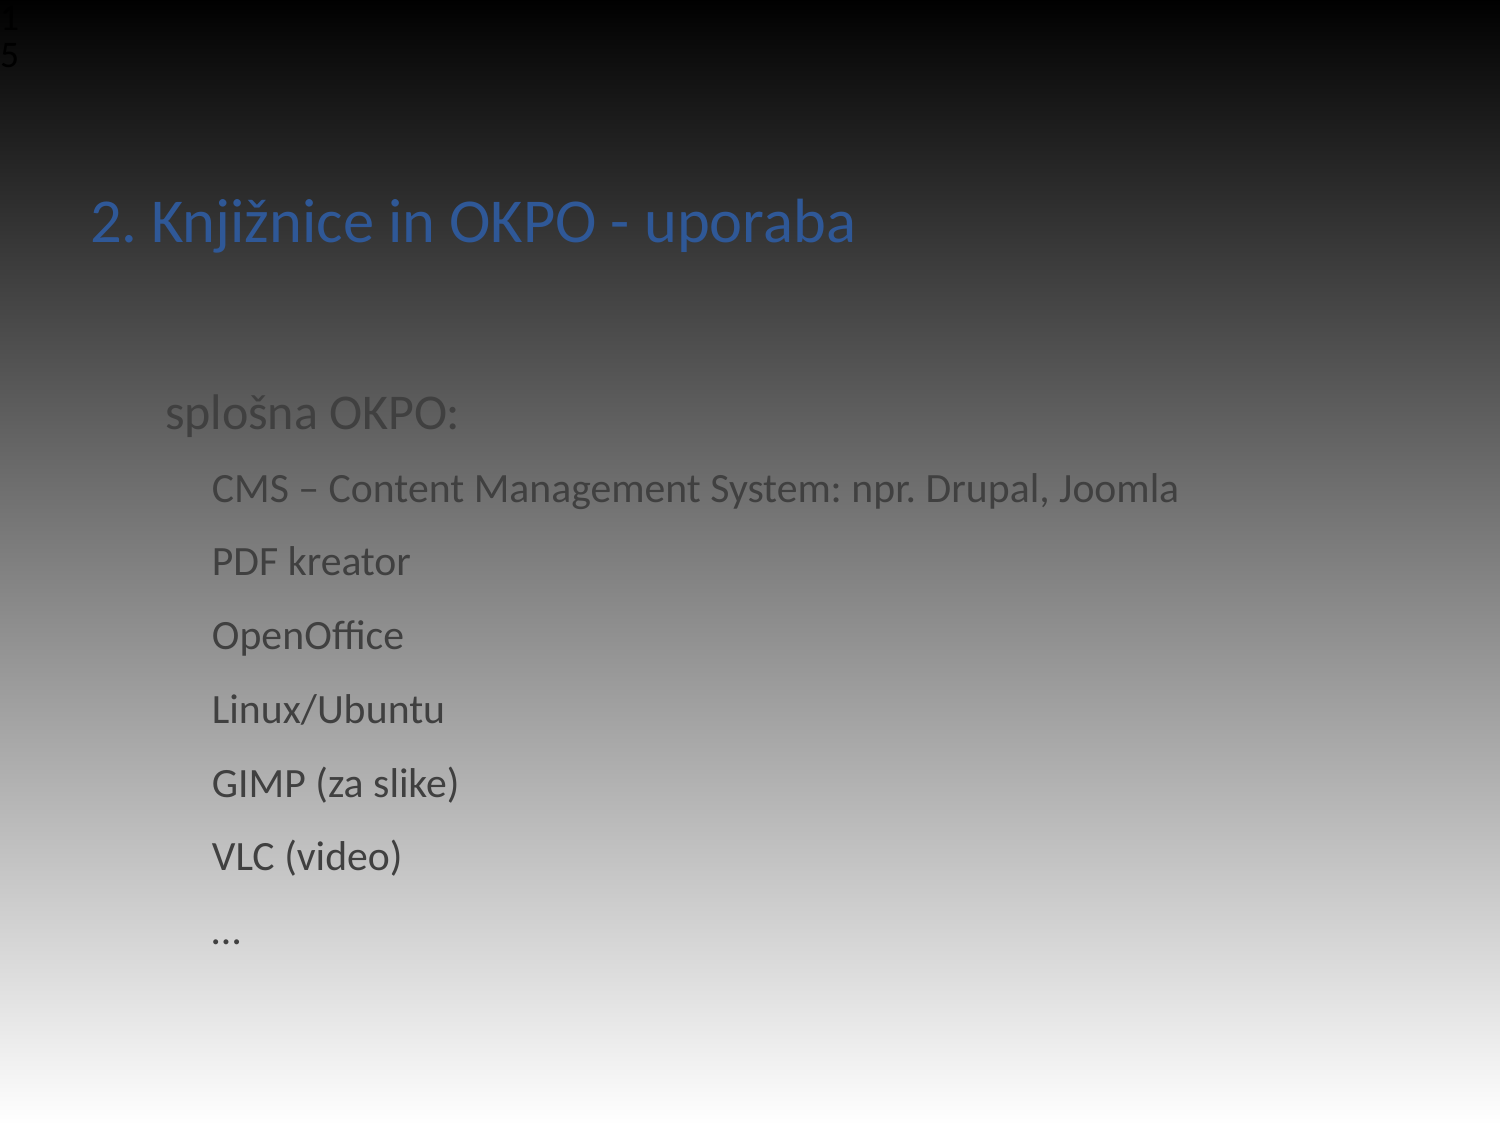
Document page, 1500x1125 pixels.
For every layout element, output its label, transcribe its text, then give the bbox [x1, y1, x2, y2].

list splošna OKPO: CMS – Content Management System: npr. Drupal, Joomla PDF kreator OpenOffice Linux/Ubuntu GIMP (za slike) VLC (video) … [75, 262, 1425, 1005]
title 2. Knjižnice in OKPO - uporaba [75, 0, 1425, 262]
